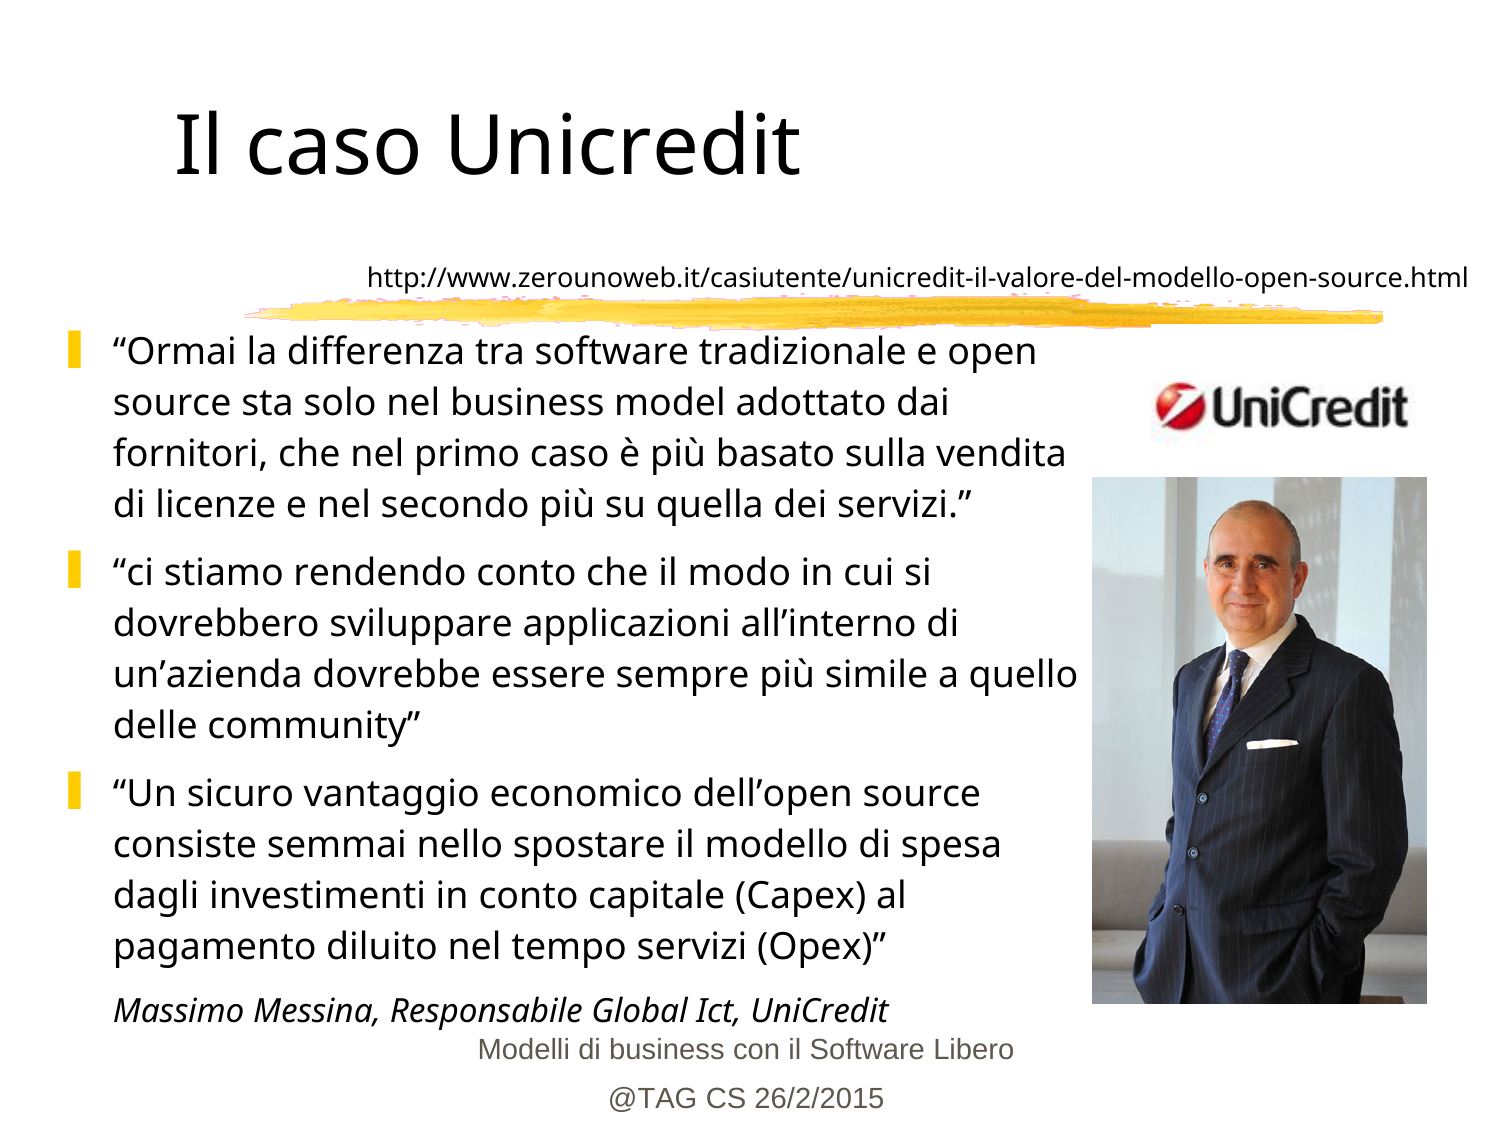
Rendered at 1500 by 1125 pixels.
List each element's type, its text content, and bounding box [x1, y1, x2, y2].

text_box http://www.zerounoweb.it/casiutente/unicredit-il-valore-del-modello-open-source.html [352, 250, 1448, 297]
title Il caso Unicredit [174, 0, 1327, 300]
picture [244, 297, 1427, 1004]
list “Ormai la differenza tra software tradizionale e open source sta solo nel business model adottato dai fornitori, che nel primo caso è più basato sulla vendita di licenze e nel secondo più su quella dei servizi.” “ci stiamo rendendo conto che il modo in cui si dovrebbero sviluppare applicazioni all’interno di un’azienda dovrebbe essere sempre più simile a quello delle community” “Un sicuro vantaggio economico dell’open source consiste semmai nello spostare il modello di spesa dagli investimenti in conto capitale (Capex) al pagamento diluito nel tempo servizi (Opex)” Massimo Messina, Responsabile Global Ict, UniCredit [59, 324, 1093, 1020]
